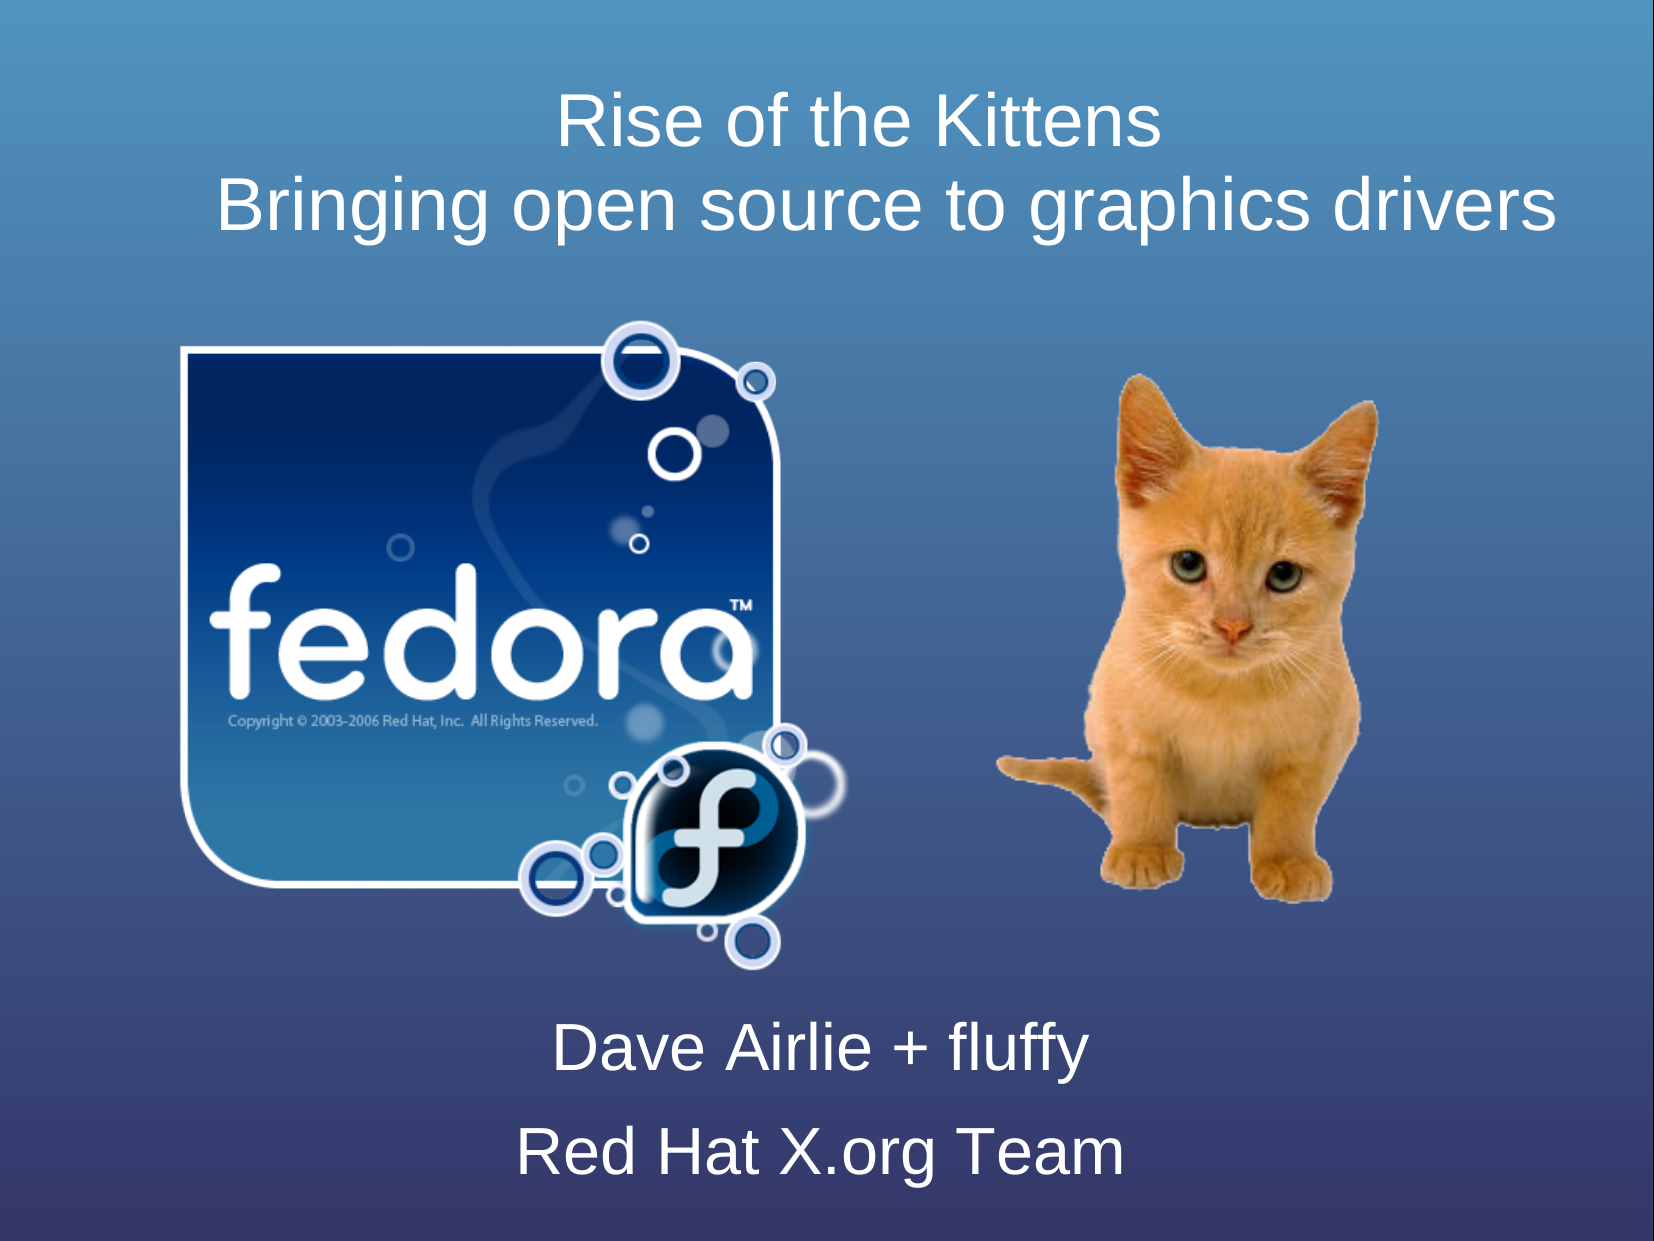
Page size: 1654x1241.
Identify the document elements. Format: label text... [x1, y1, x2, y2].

title Rise of the Kittens Bringing open source to graphics drivers [58, 58, 1624, 267]
picture [88, 318, 1624, 975]
text_box [0, 0, 1654, 1241]
list Dave Airlie + fluffy Red Hat X.org Team [159, 1009, 1465, 1206]
